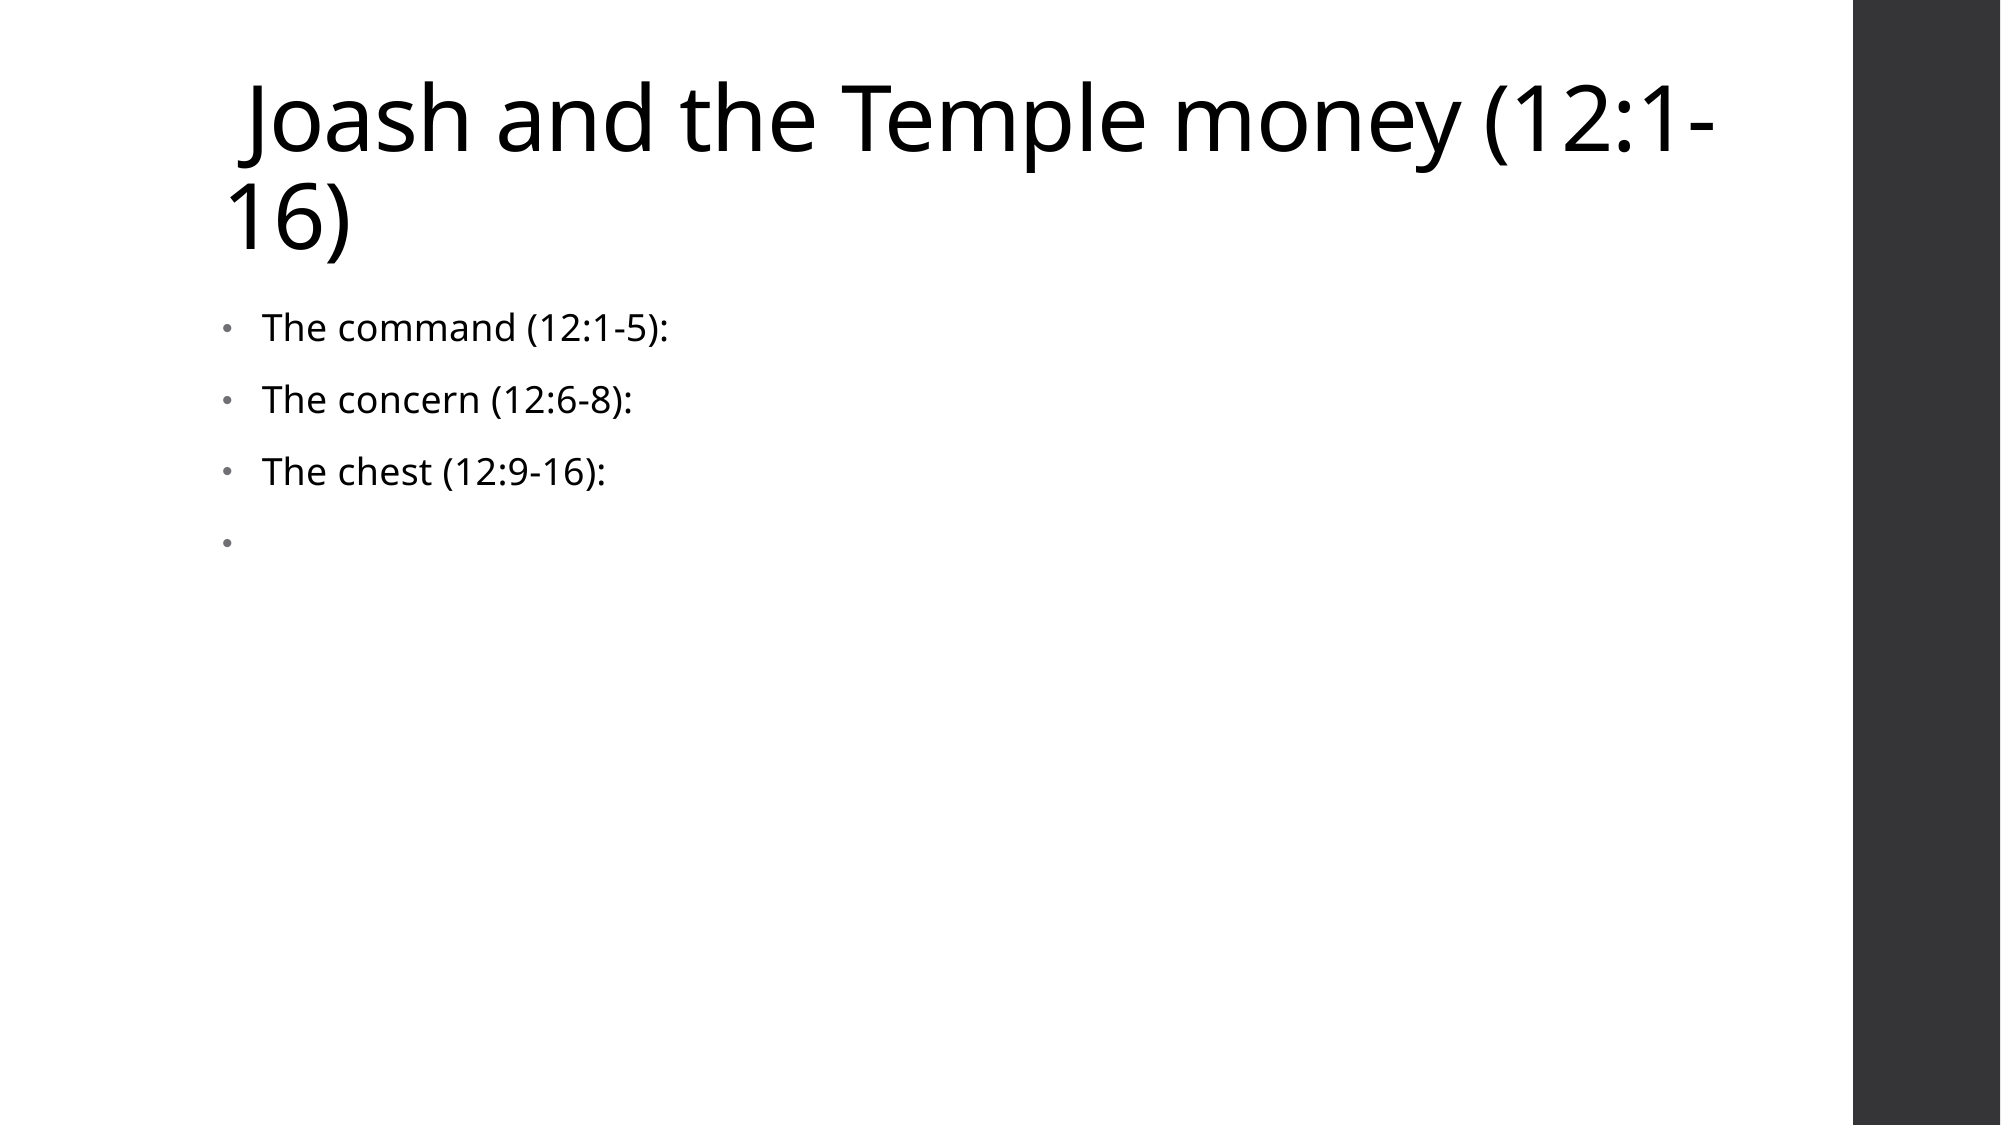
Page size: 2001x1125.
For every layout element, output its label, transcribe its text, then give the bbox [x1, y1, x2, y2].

title Joash and the Temple money (12:1-16) [206, 60, 1797, 278]
list The command (12:1-5): The concern (12:6-8): The chest (12:9-16): [206, 299, 1617, 1014]
